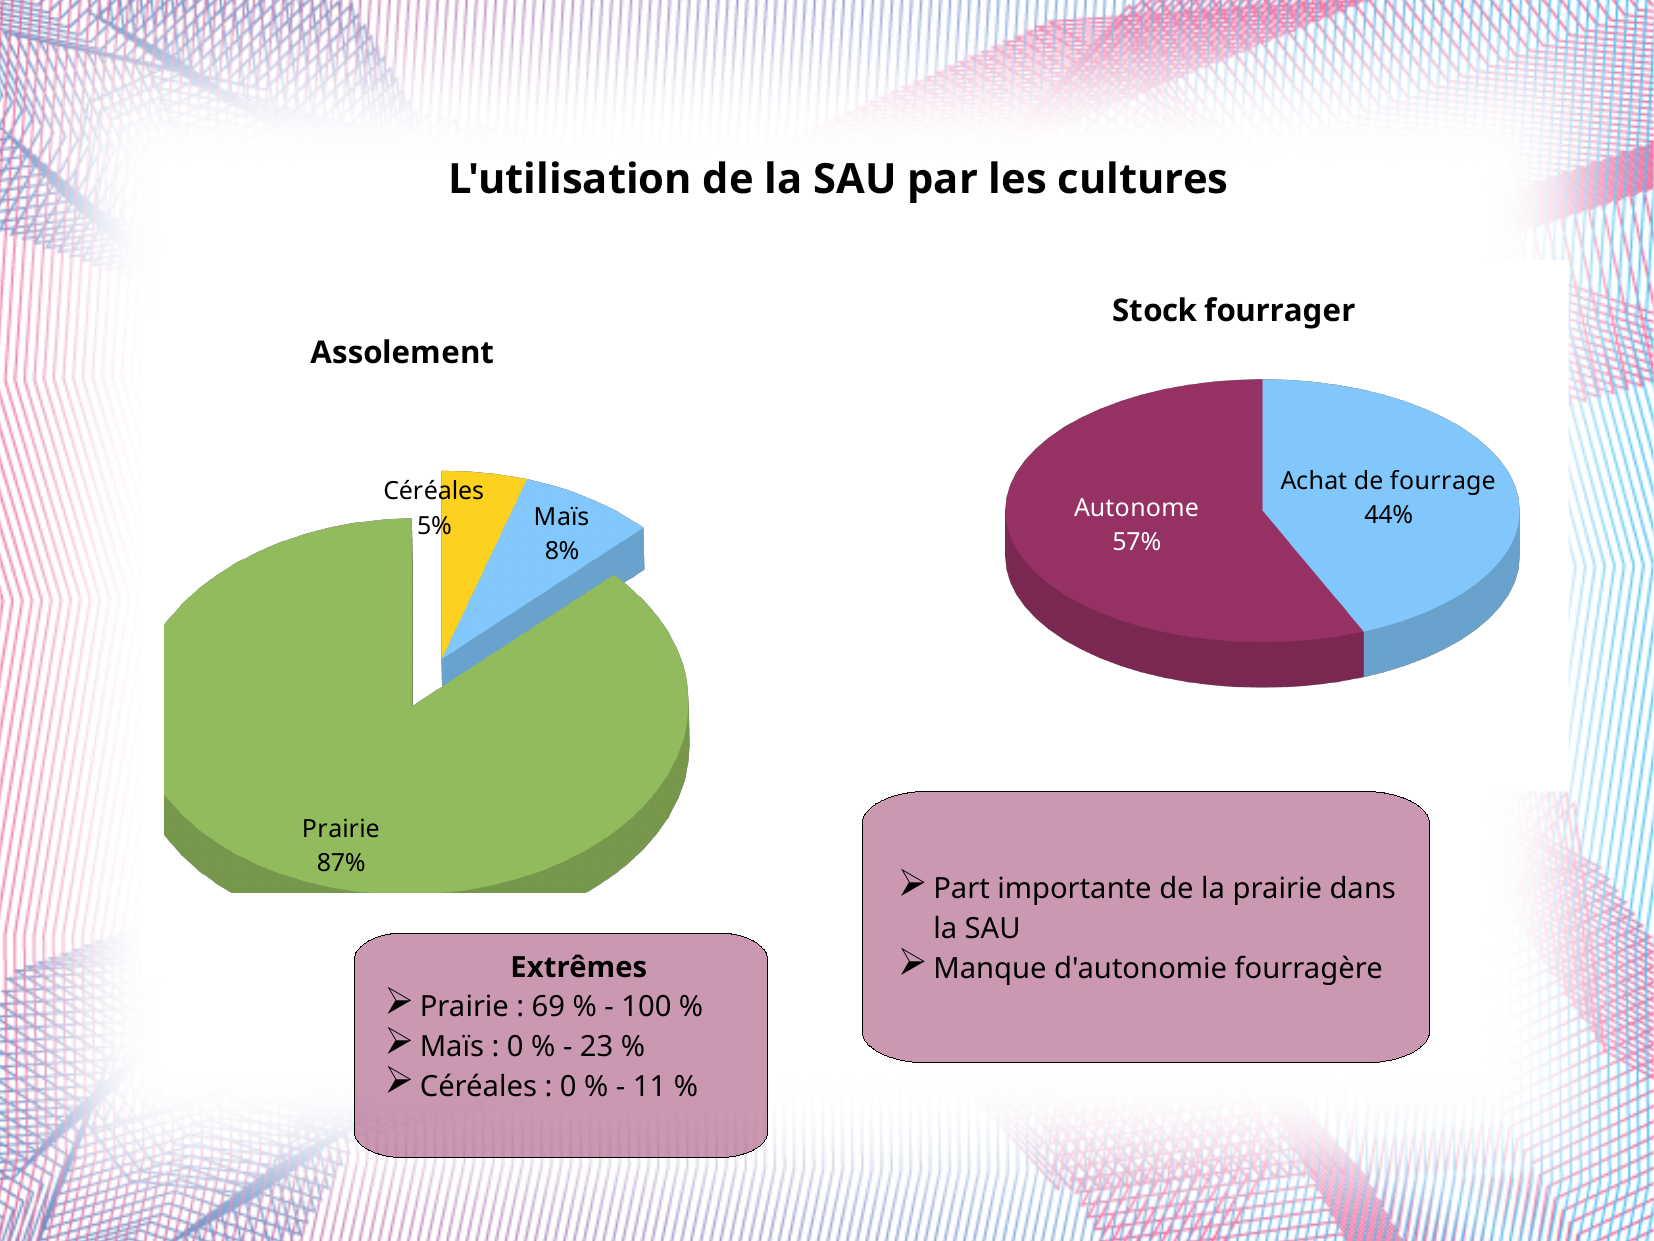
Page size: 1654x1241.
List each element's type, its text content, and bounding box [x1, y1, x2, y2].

text_box L'utilisation de la SAU par les cultures [153, 94, 1524, 260]
text_box Extrêmes Prairie : 69 % - 100 % Maïs : 0 % - 23 % Céréales : 0 % - 11 % [354, 933, 768, 1158]
picture [0, 0, 1654, 1241]
text_box Part importante de la prairie dans la SAU Manque d'autonomie fourragère [862, 791, 1430, 1063]
chart [141, 259, 1569, 981]
